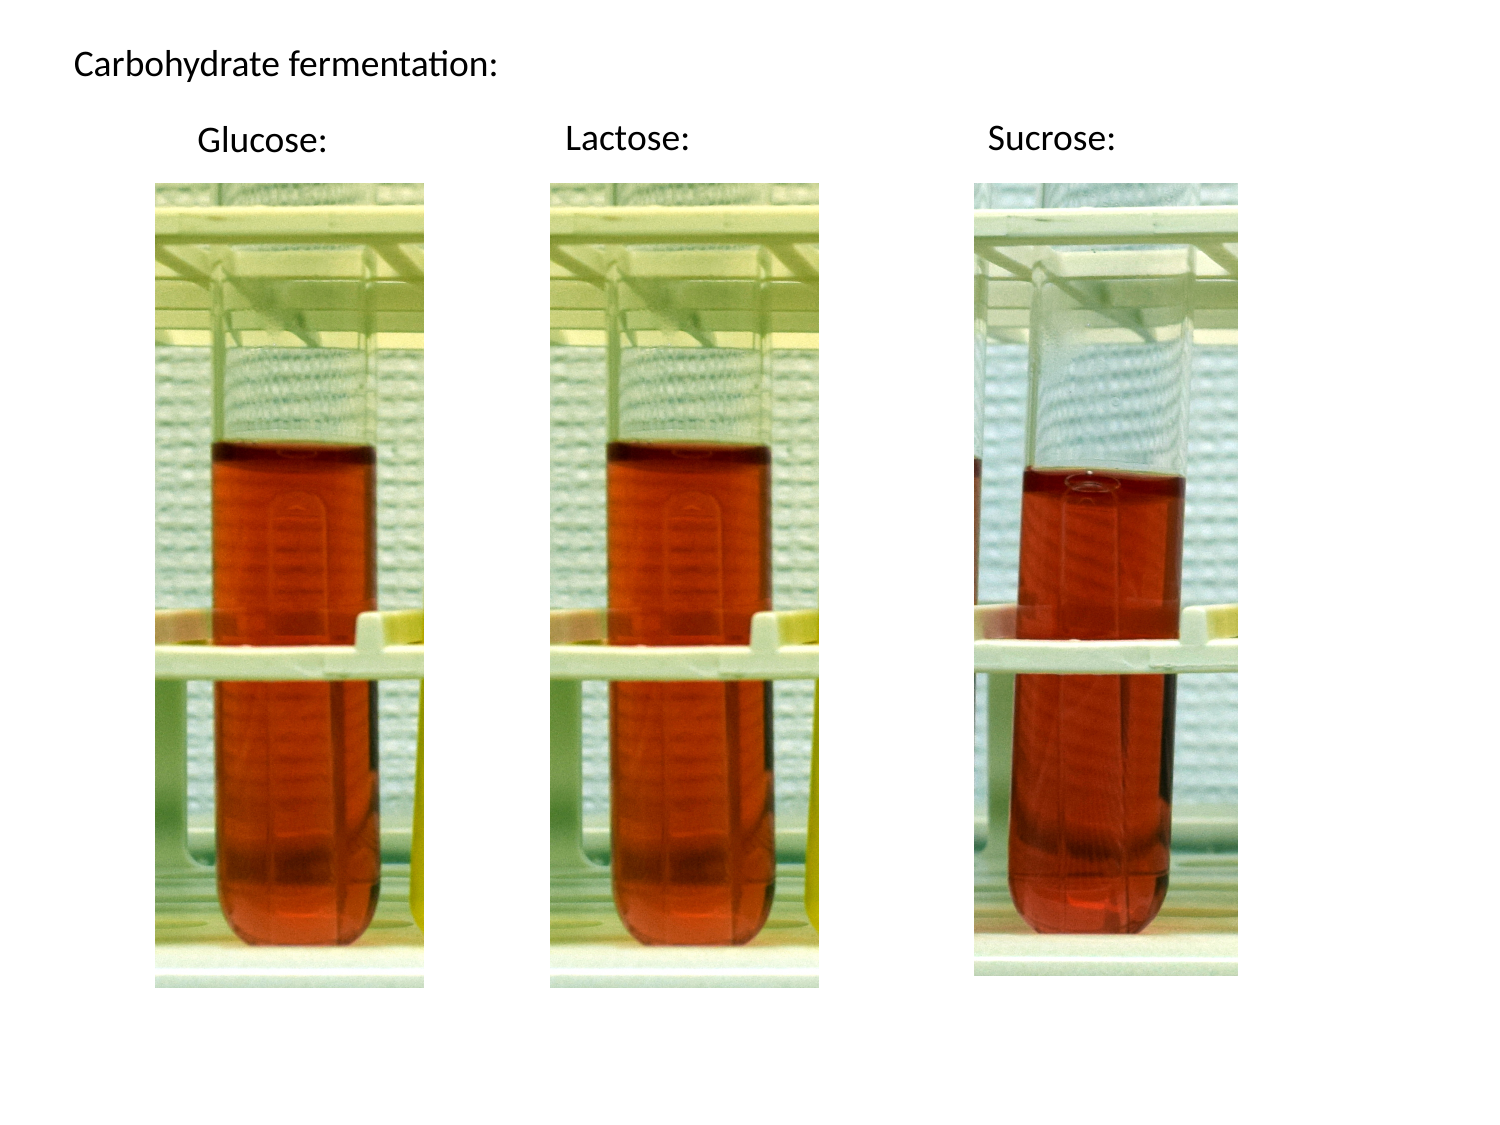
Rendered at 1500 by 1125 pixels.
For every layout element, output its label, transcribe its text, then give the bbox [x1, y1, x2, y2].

text_box Lactose: [550, 105, 708, 166]
picture [974, 183, 1238, 976]
picture [155, 183, 424, 988]
text_box Glucose: [182, 107, 345, 168]
text_box Sucrose: [972, 105, 1133, 166]
picture [550, 183, 819, 988]
text_box Carbohydrate fermentation: [58, 30, 520, 92]
